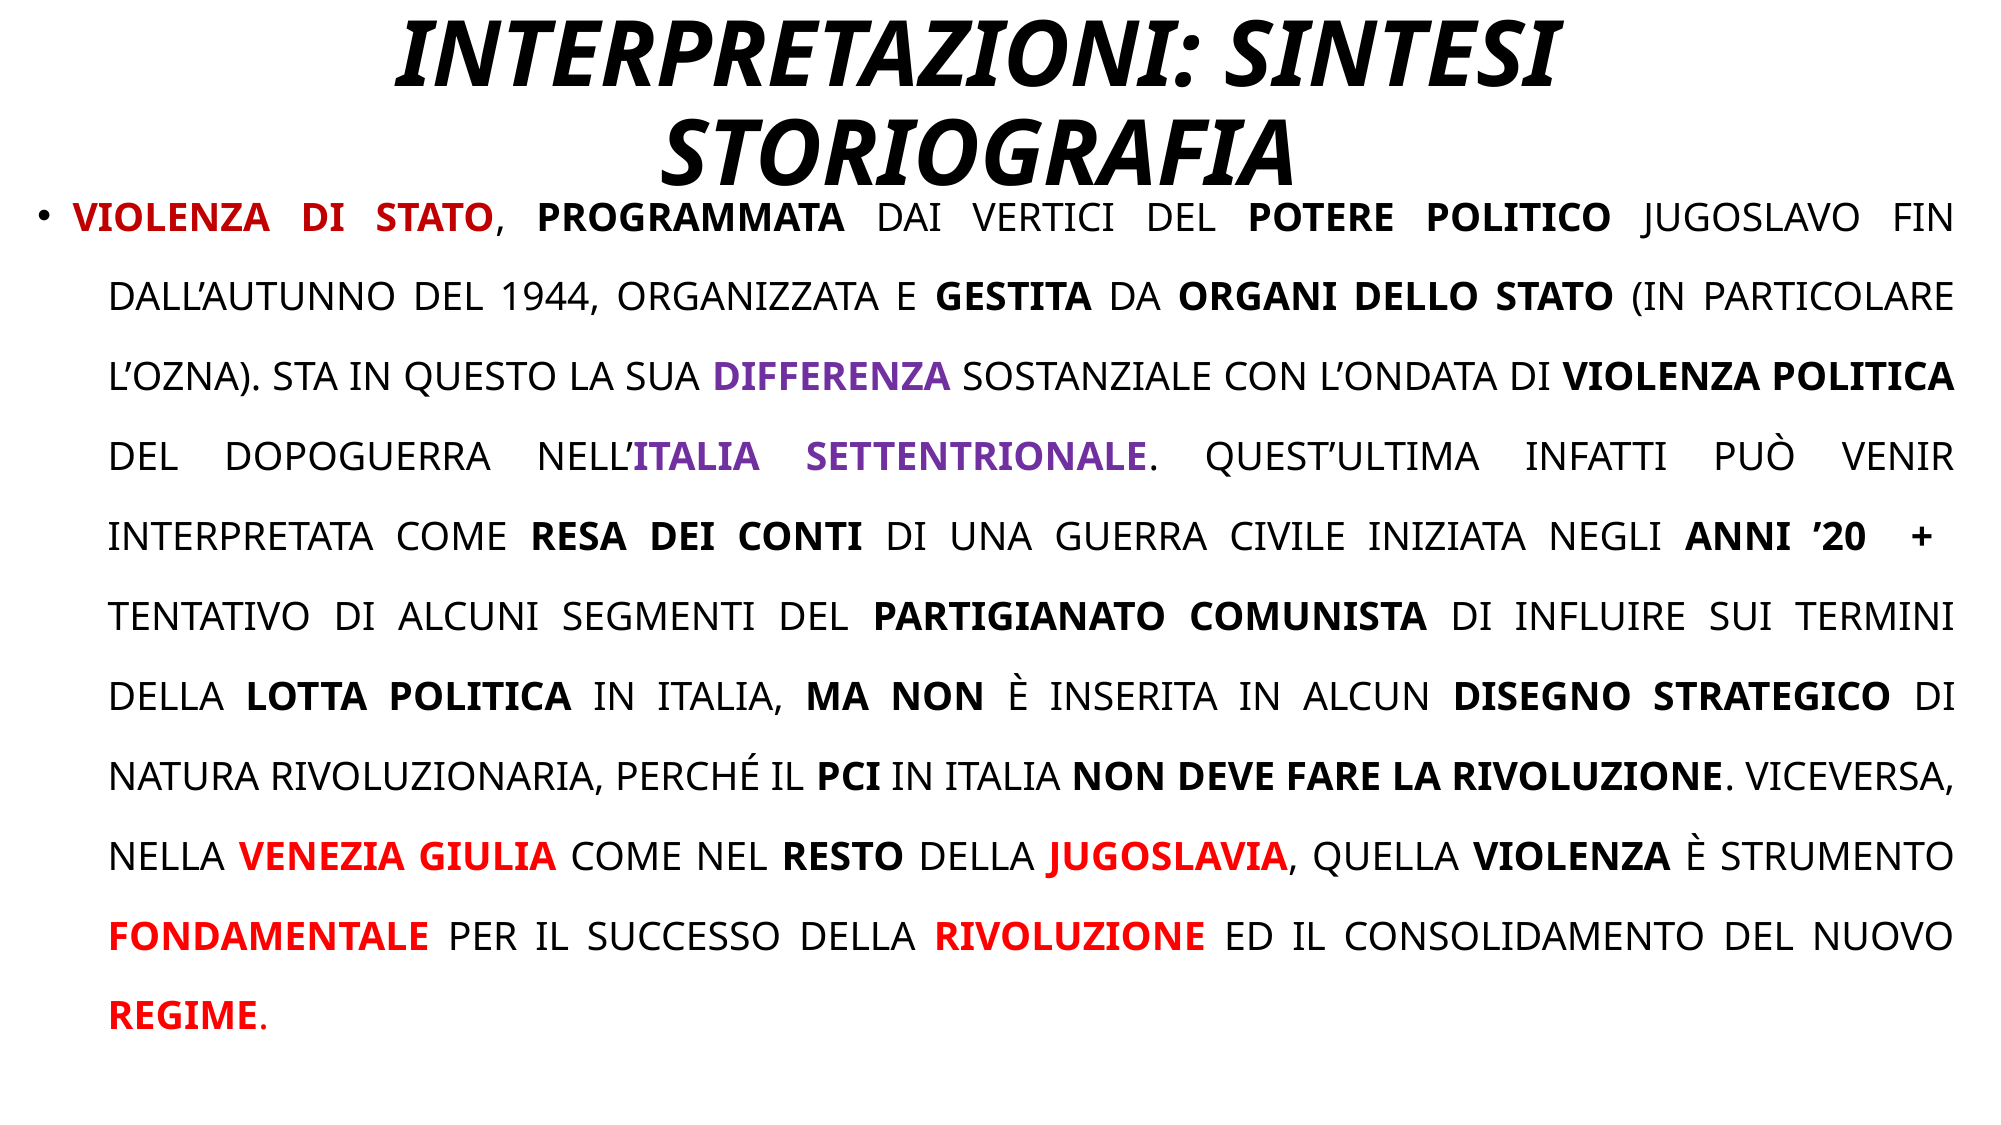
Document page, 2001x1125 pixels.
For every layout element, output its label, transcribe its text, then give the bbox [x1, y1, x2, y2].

title INTERPRETAZIONI: SINTESI STORIOGRAFIA [117, 0, 1843, 141]
list VIOLENZA DI STATO, PROGRAMMATA DAI VERTICI DEL POTERE POLITICO JUGOSLAVO FIN DALL’AUTUNNO DEL 1944, ORGANIZZATA E GESTITA DA ORGANI DELLO STATO (IN PARTICOLARE L’OZNA). STA IN QUESTO LA SUA DIFFERENZA SOSTANZIALE CON L’ONDATA DI VIOLENZA POLITICA DEL DOPOGUERRA NELL’ITALIA SETTENTRIONALE. QUEST’ULTIMA INFATTI PUÒ VENIR INTERPRETATA COME RESA DEI CONTI DI UNA GUERRA CIVILE INIZIATA NEGLI ANNI ’20 + TENTATIVO DI ALCUNI SEGMENTI DEL PARTIGIANATO COMUNISTA DI INFLUIRE SUI TERMINI DELLA LOTTA POLITICA IN ITALIA, MA NON È INSERITA IN ALCUN DISEGNO STRATEGICO DI NATURA RIVOLUZIONARIA, PERCHÉ IL PCI IN ITALIA NON DEVE FARE LA RIVOLUZIONE. VICEVERSA, NELLA VENEZIA GIULIA COME NEL RESTO DELLA JUGOSLAVIA, QUELLA VIOLENZA È STRUMENTO FONDAMENTALE PER IL SUCCESSO DELLA RIVOLUZIONE ED IL CONSOLIDAMENTO DEL NUOVO REGIME. [22, 151, 1971, 1125]
